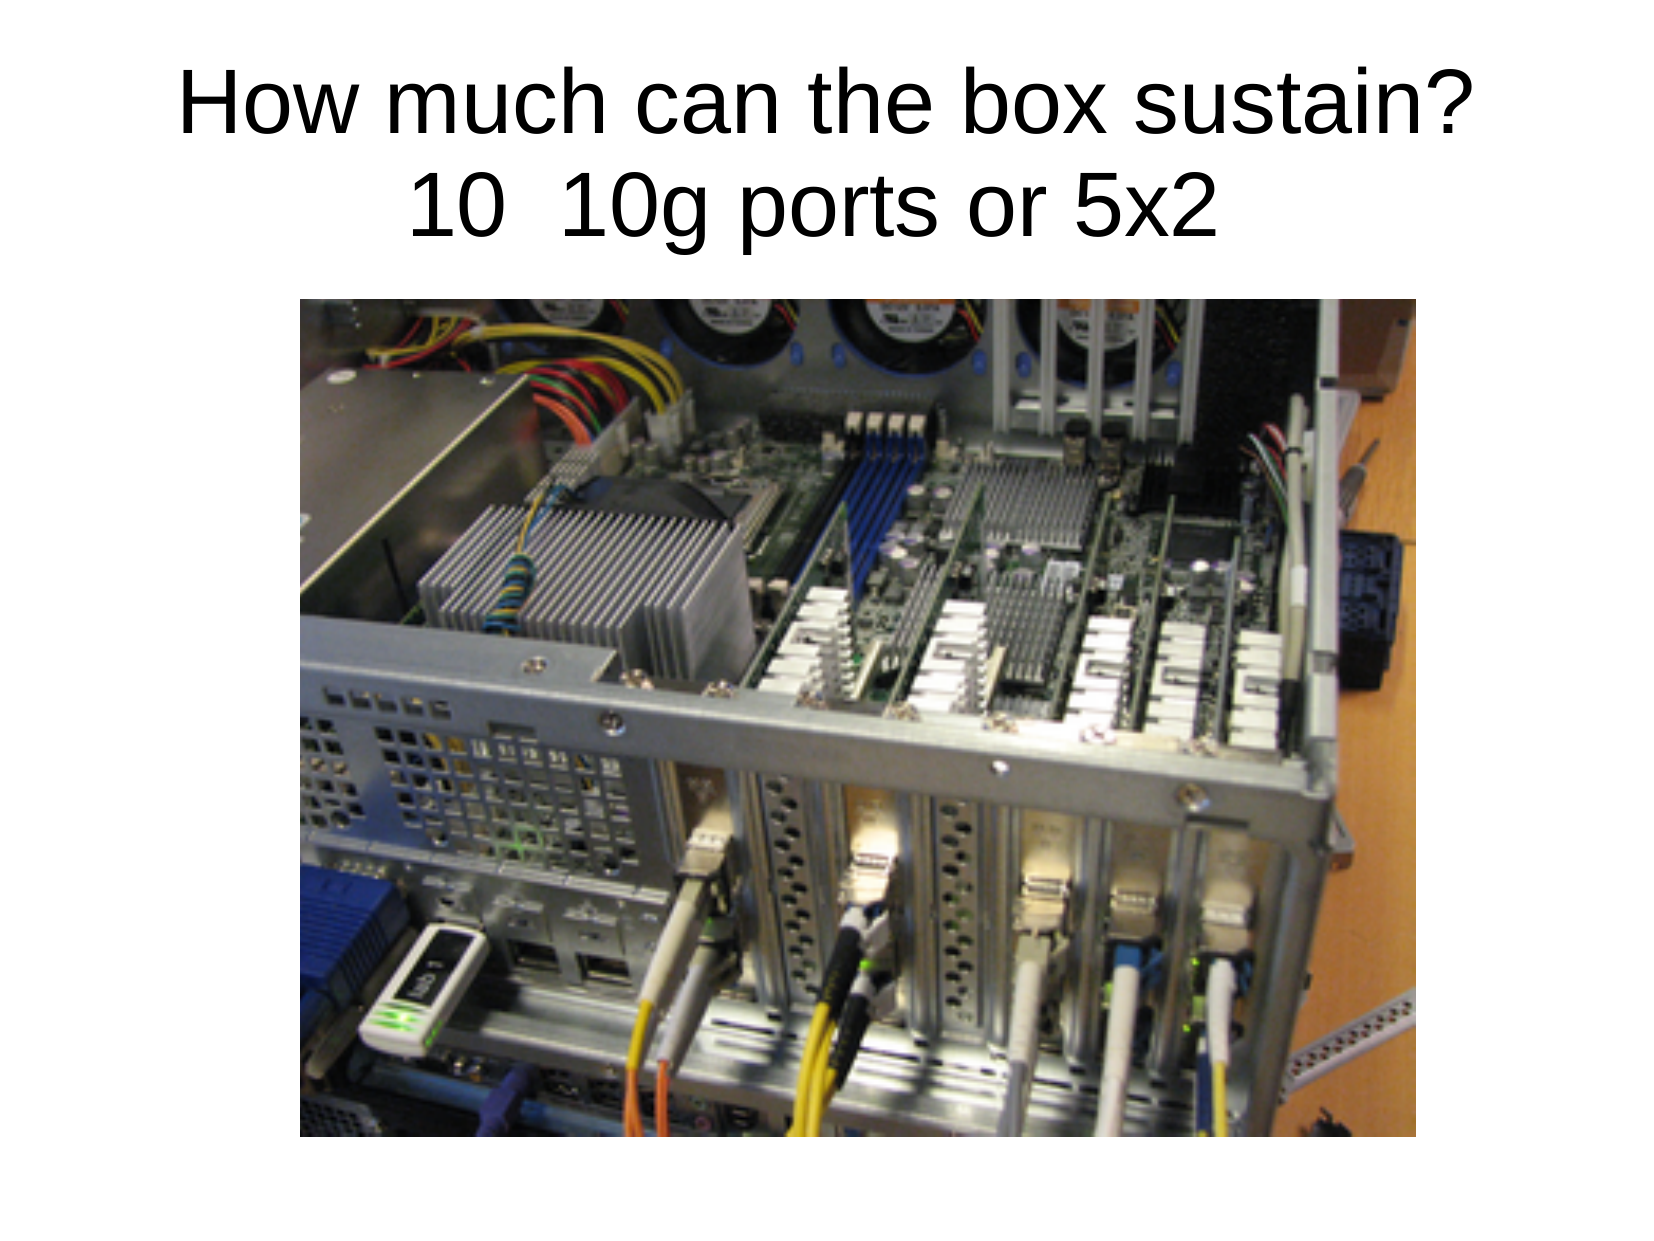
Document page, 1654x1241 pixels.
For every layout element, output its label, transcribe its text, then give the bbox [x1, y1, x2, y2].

picture [300, 299, 1416, 1137]
title How much can the box sustain? 10 10g ports or 5x2 [82, 39, 1571, 267]
